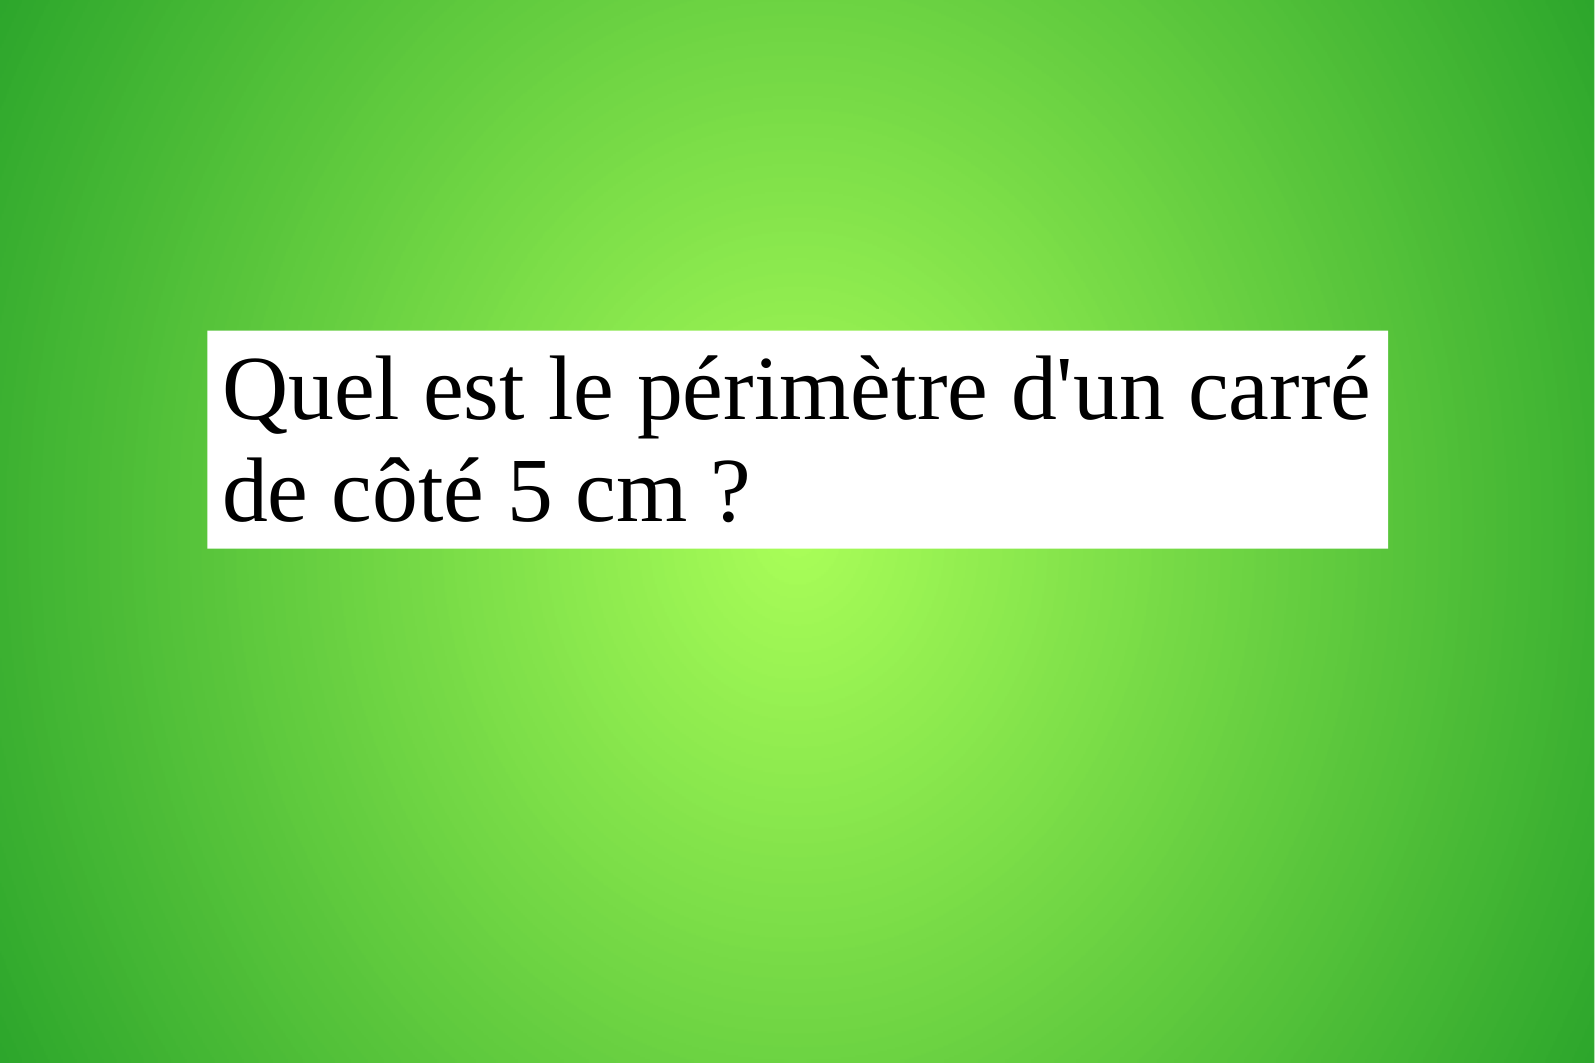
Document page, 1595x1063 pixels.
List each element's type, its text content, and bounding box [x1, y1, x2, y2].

text_box Quel est le périmètre d'un carré de côté 5 cm ? [207, 330, 1389, 549]
picture [0, 0, 1595, 1063]
